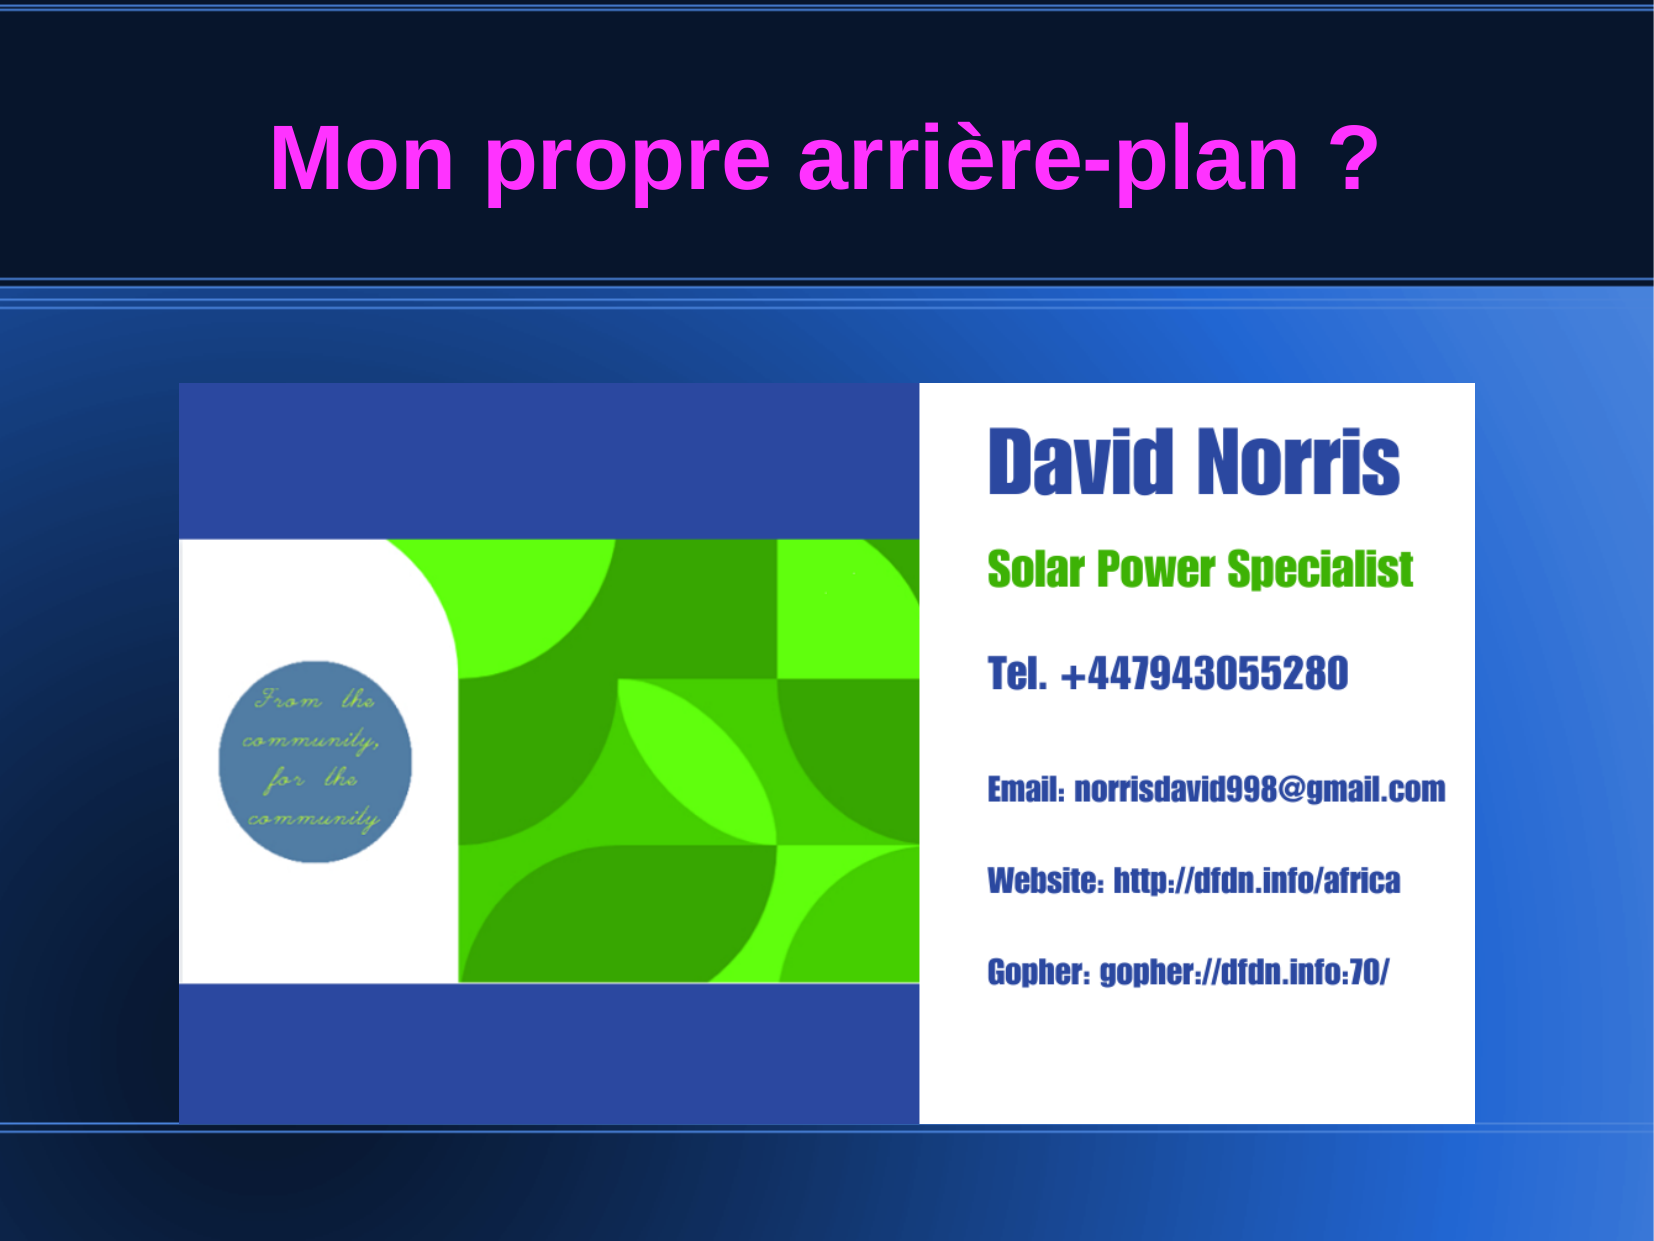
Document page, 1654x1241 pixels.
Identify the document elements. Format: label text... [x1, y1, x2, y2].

picture [0, 0, 1654, 1241]
title Mon propre arrière-plan ? [82, 49, 1571, 257]
